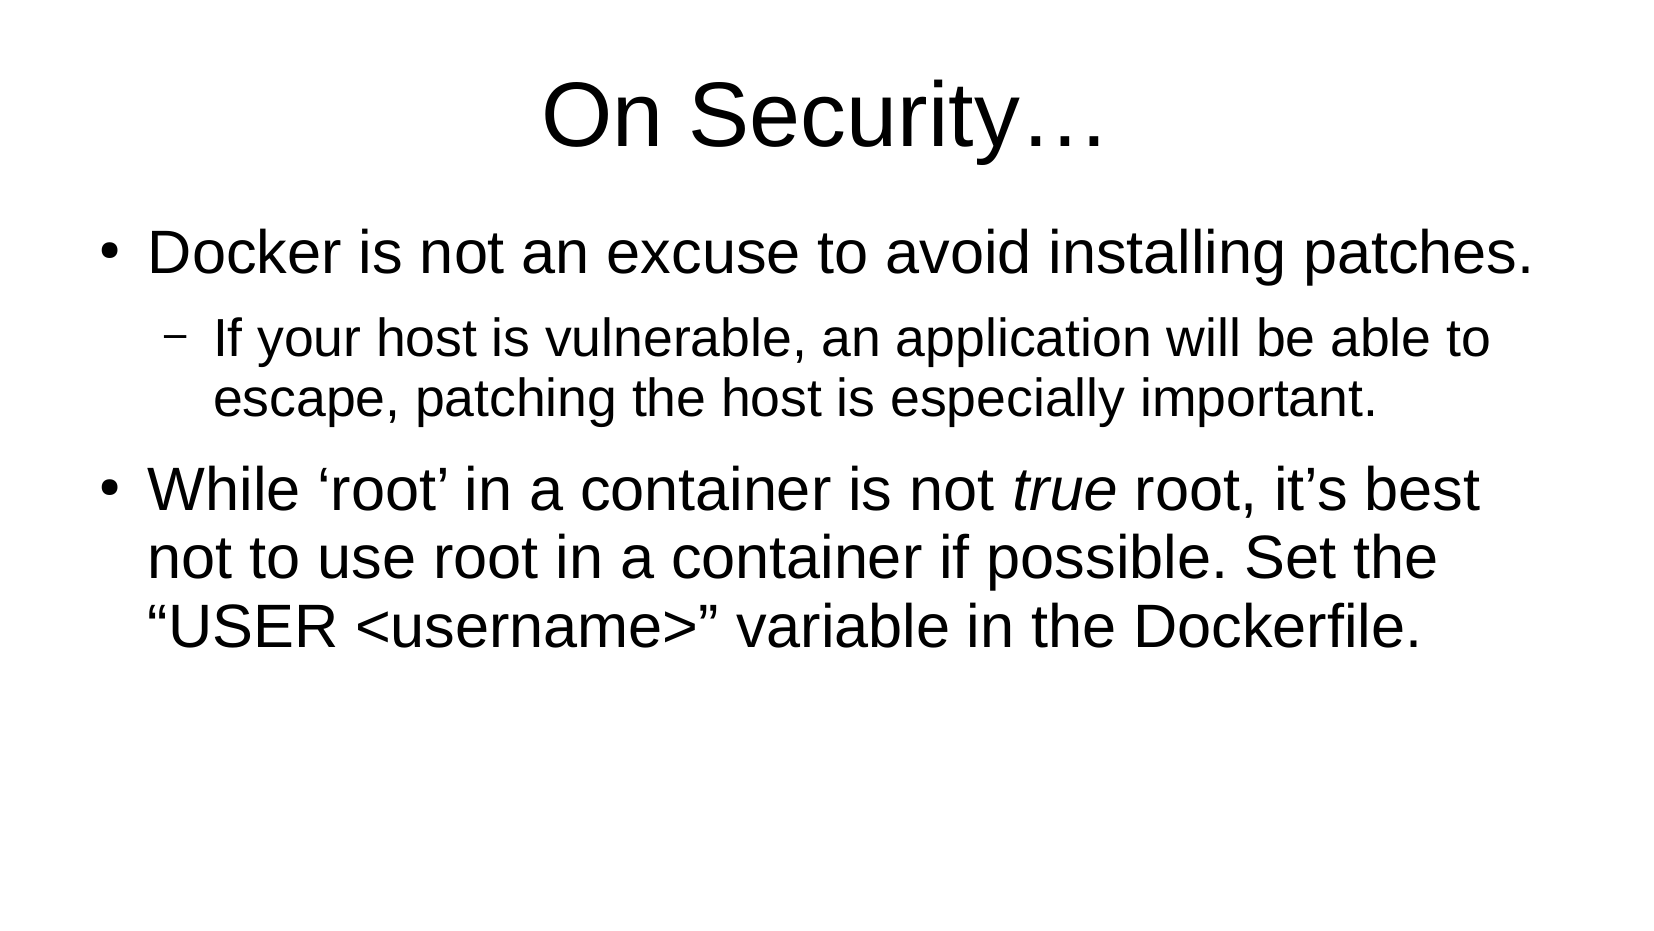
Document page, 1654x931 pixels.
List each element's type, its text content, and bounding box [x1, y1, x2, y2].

title On Security… [82, 37, 1571, 193]
list Docker is not an excuse to avoid installing patches. If your host is vulnerable, an application will be able to escape, patching the host is especially important. While ‘root’ in a container is not true root, it’s best not to use root in a container if possible. Set the “USER <username>” variable in the Dockerfile. [82, 217, 1571, 758]
